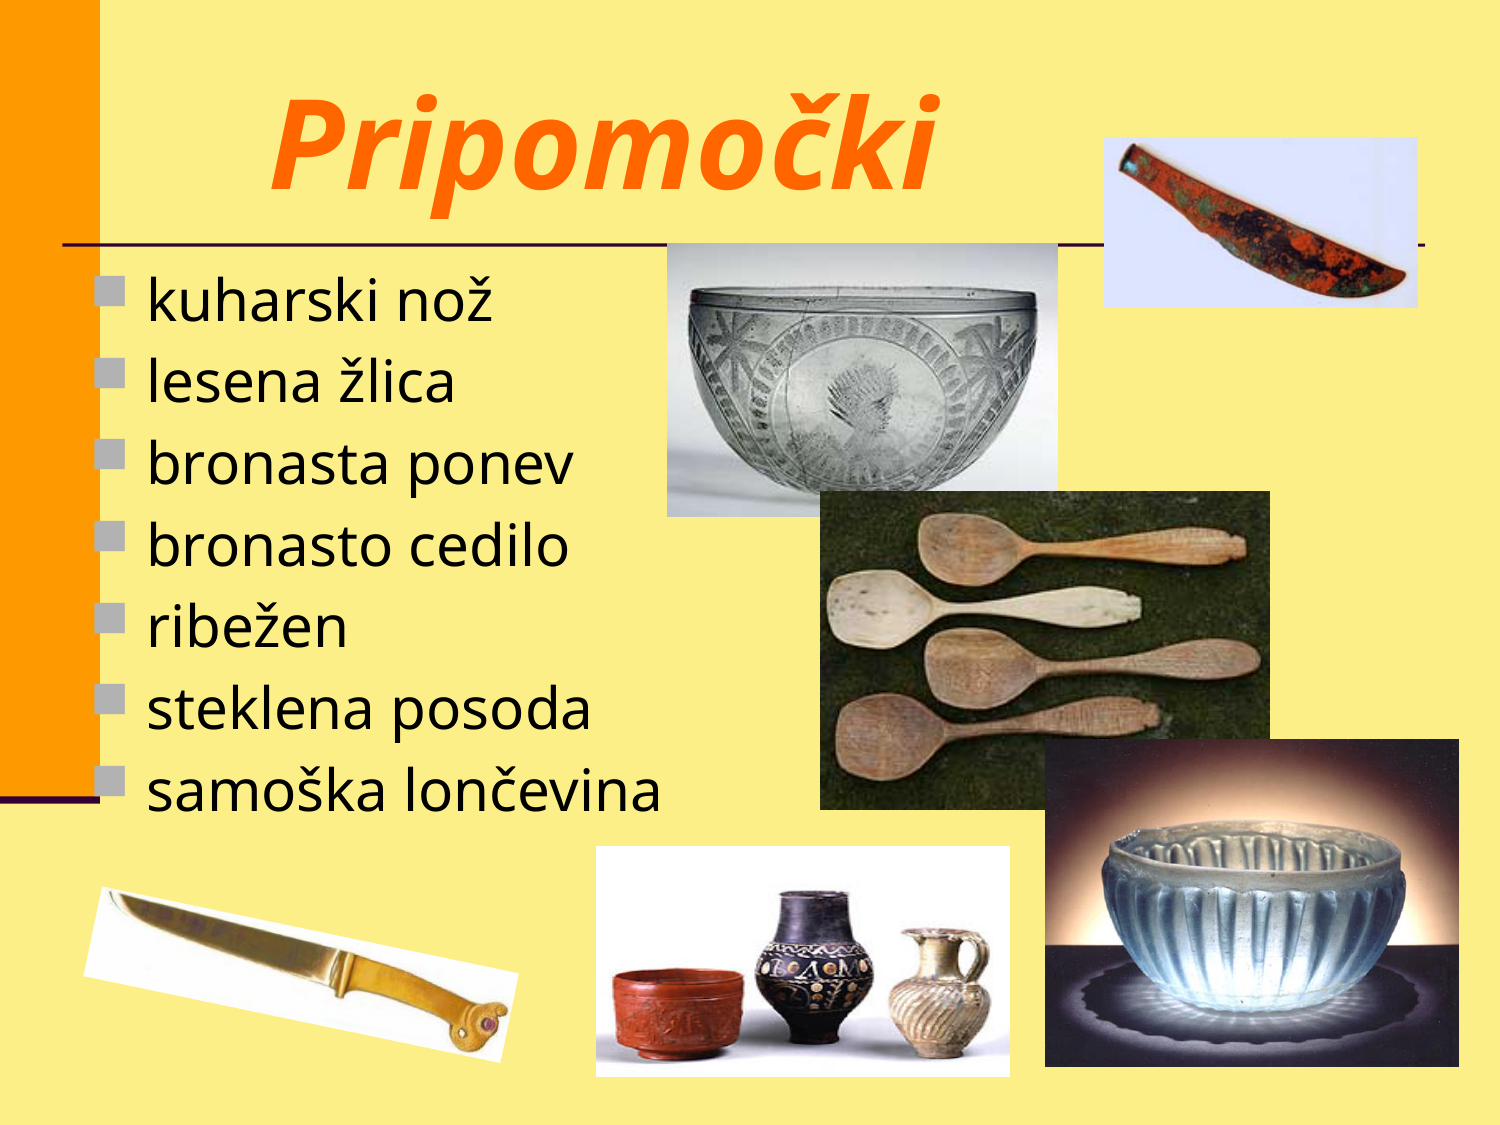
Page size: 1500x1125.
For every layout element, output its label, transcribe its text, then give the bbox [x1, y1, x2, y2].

picture [596, 846, 1010, 1077]
picture [667, 243, 1459, 1067]
list kuharski nož lesena žlica bronasta ponev bronasto cedilo ribežen steklena posoda samoška lončevina [75, 255, 727, 929]
picture [83, 886, 519, 1063]
title Pripomočki [253, 45, 1425, 234]
picture [1104, 137, 1418, 308]
